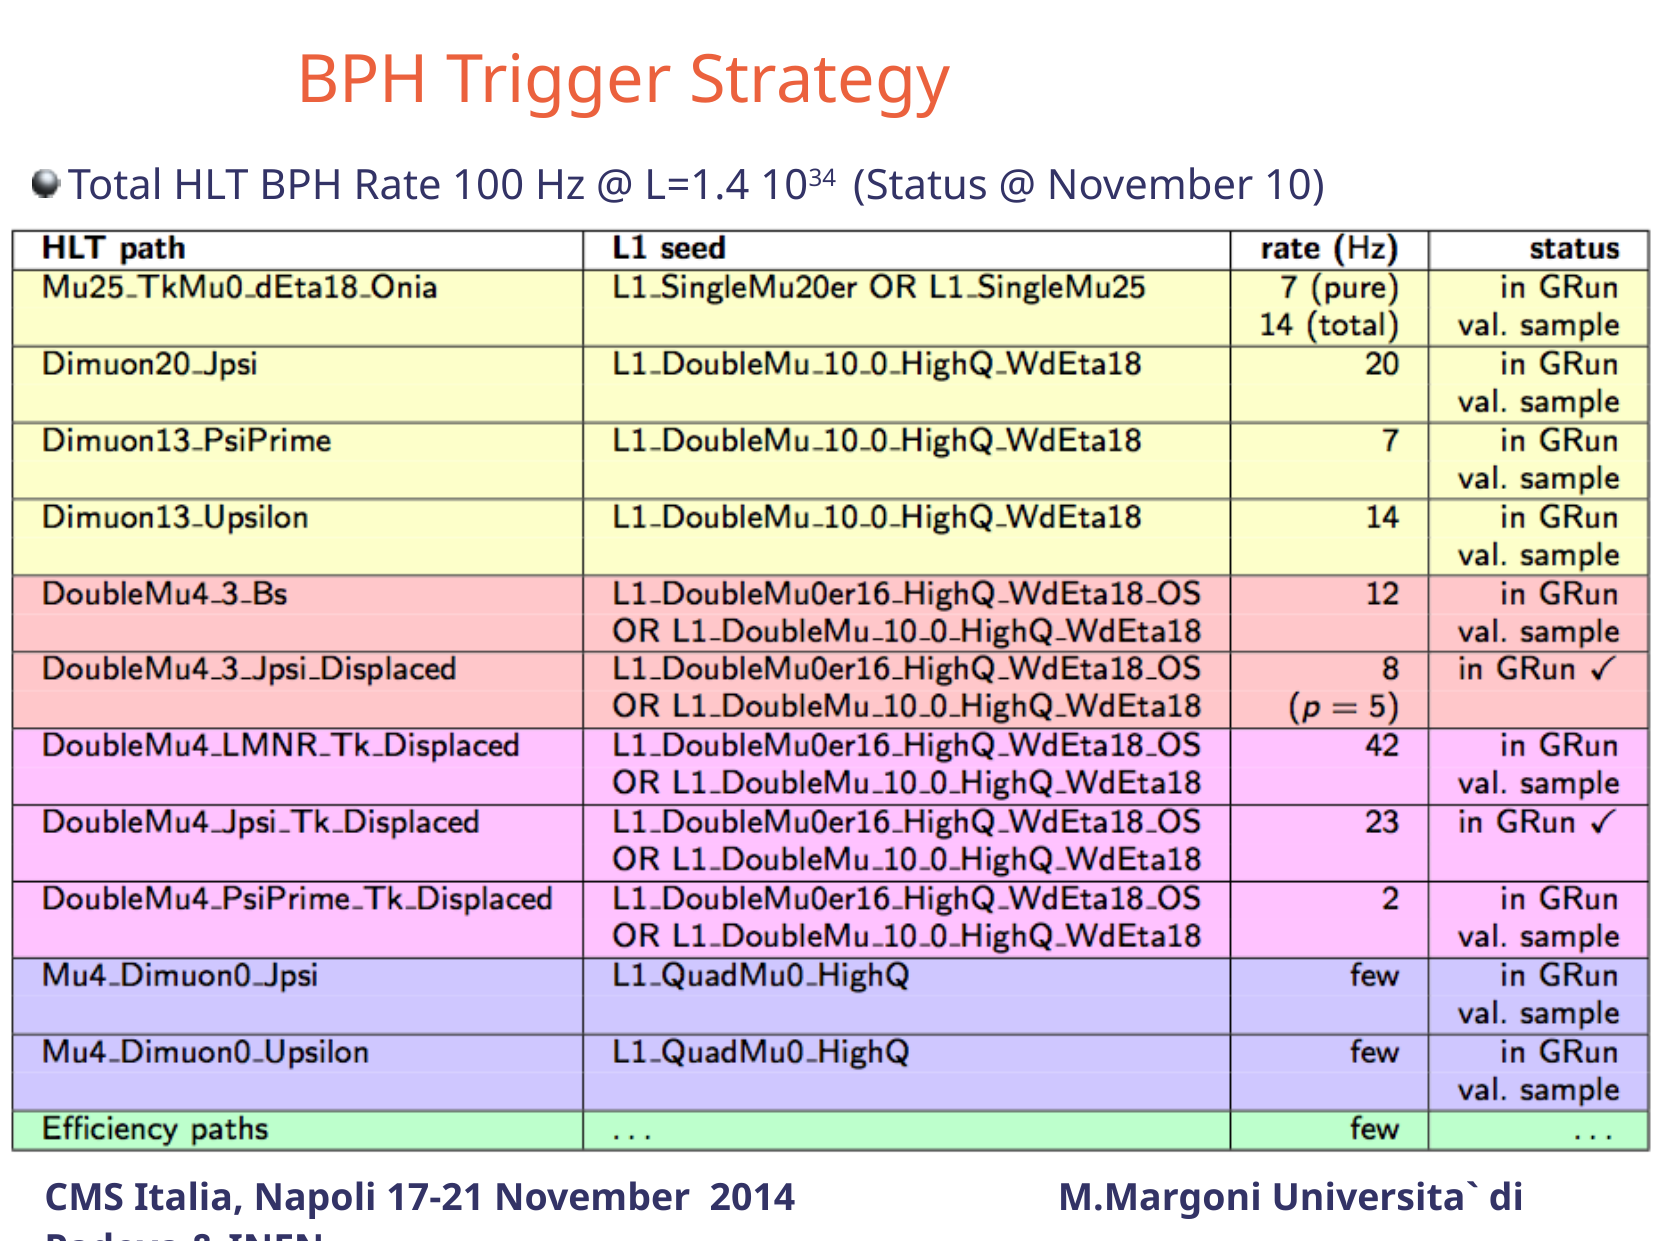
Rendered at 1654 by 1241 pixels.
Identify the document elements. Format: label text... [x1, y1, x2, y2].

text_box CMS Italia, Napoli 17-21 November 2014 M.Margoni Universita` di Padova & INFN [29, 1163, 1625, 1237]
text_box Total HLT BPH Rate 100 Hz @ L=1.4 1034 (Status @ November 10) [17, 147, 1630, 218]
picture [3, 218, 1654, 1161]
text_box BPH Trigger Strategy [17, 23, 1654, 139]
